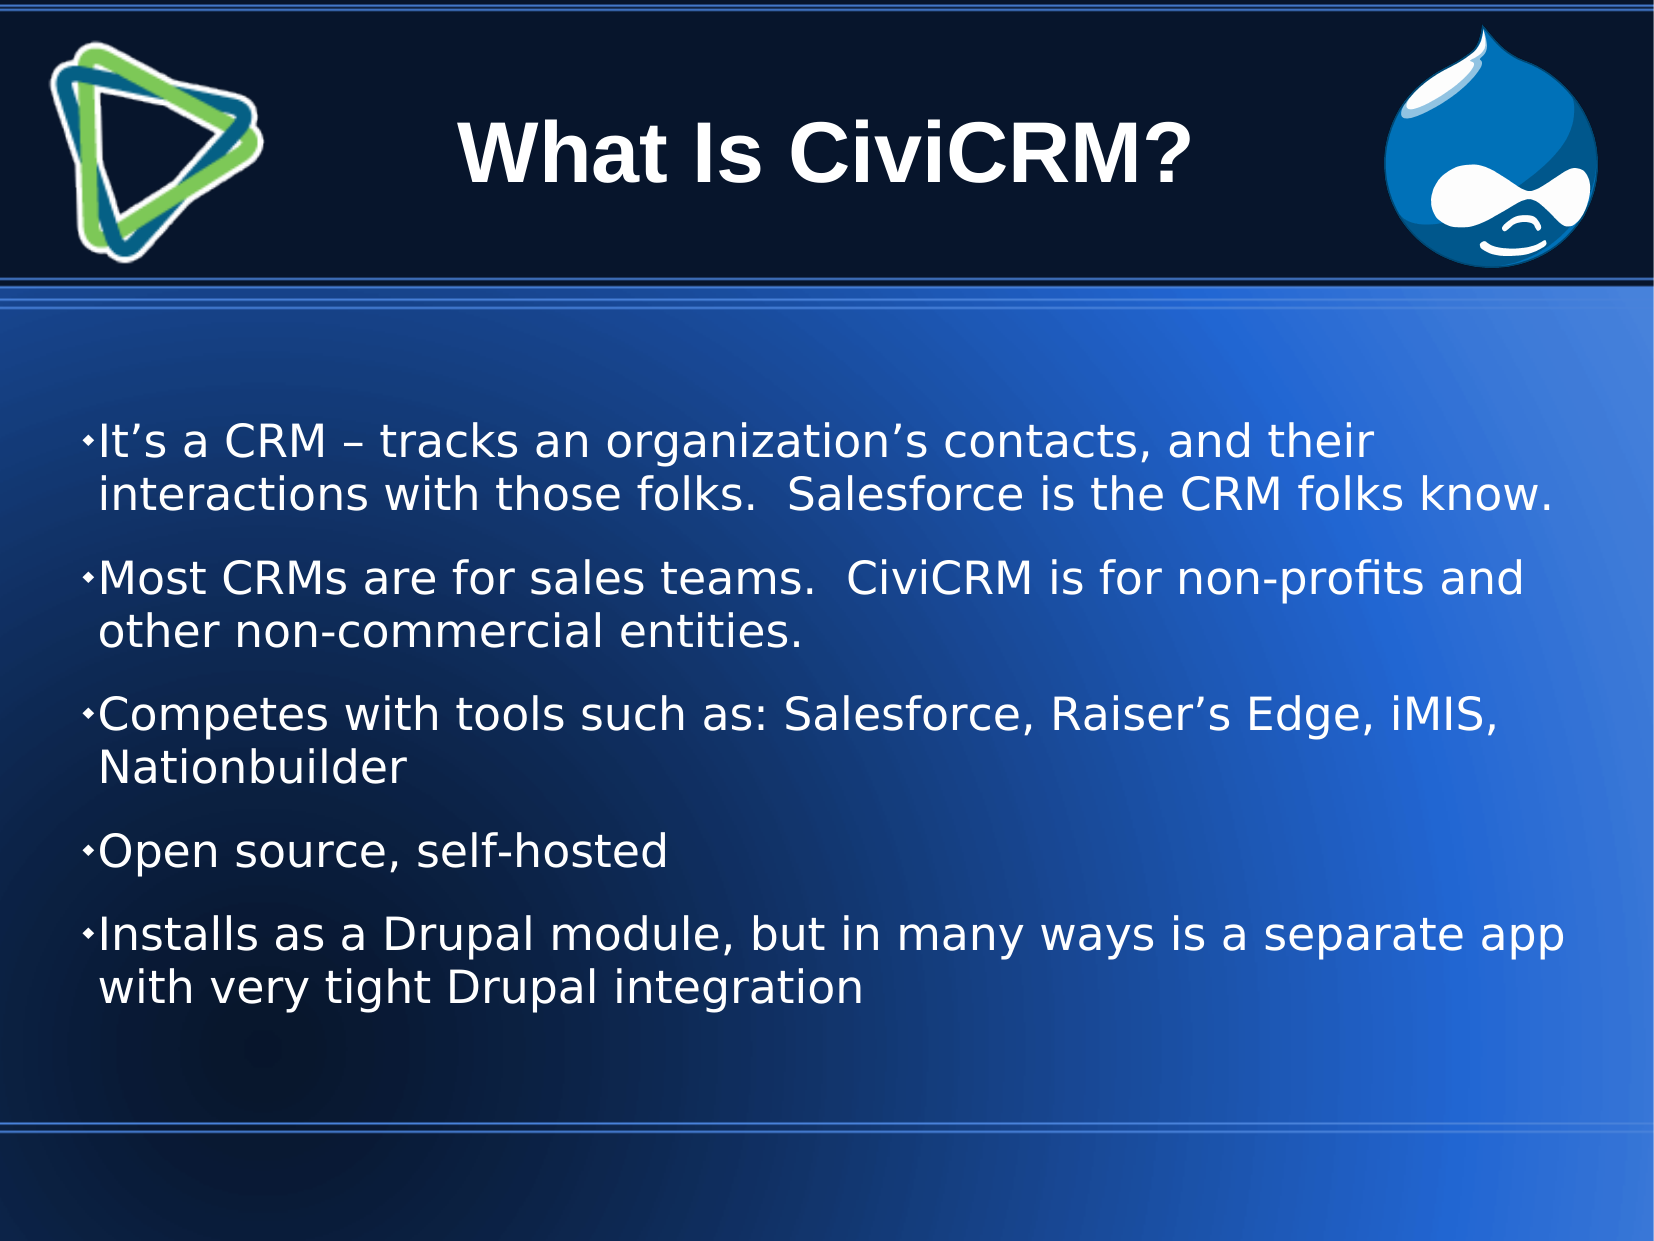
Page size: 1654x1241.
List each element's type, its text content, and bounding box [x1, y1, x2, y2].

title What Is CiviCRM? [283, 49, 1382, 257]
subtitle It’s a CRM – tracks an organization’s contacts, and their interactions with those folks. Salesforce is the CRM folks know. Most CRMs are for sales teams. CiviCRM is for non-profits and other non-commercial entities. Competes with tools such as: Salesforce, Raiser’s Edge, iMIS, Nationbuilder Open source, self-hosted Installs as a Drupal module, but in many ways is a separate app with very tight Drupal integration [82, 355, 1571, 1075]
picture [0, 0, 1654, 1241]
